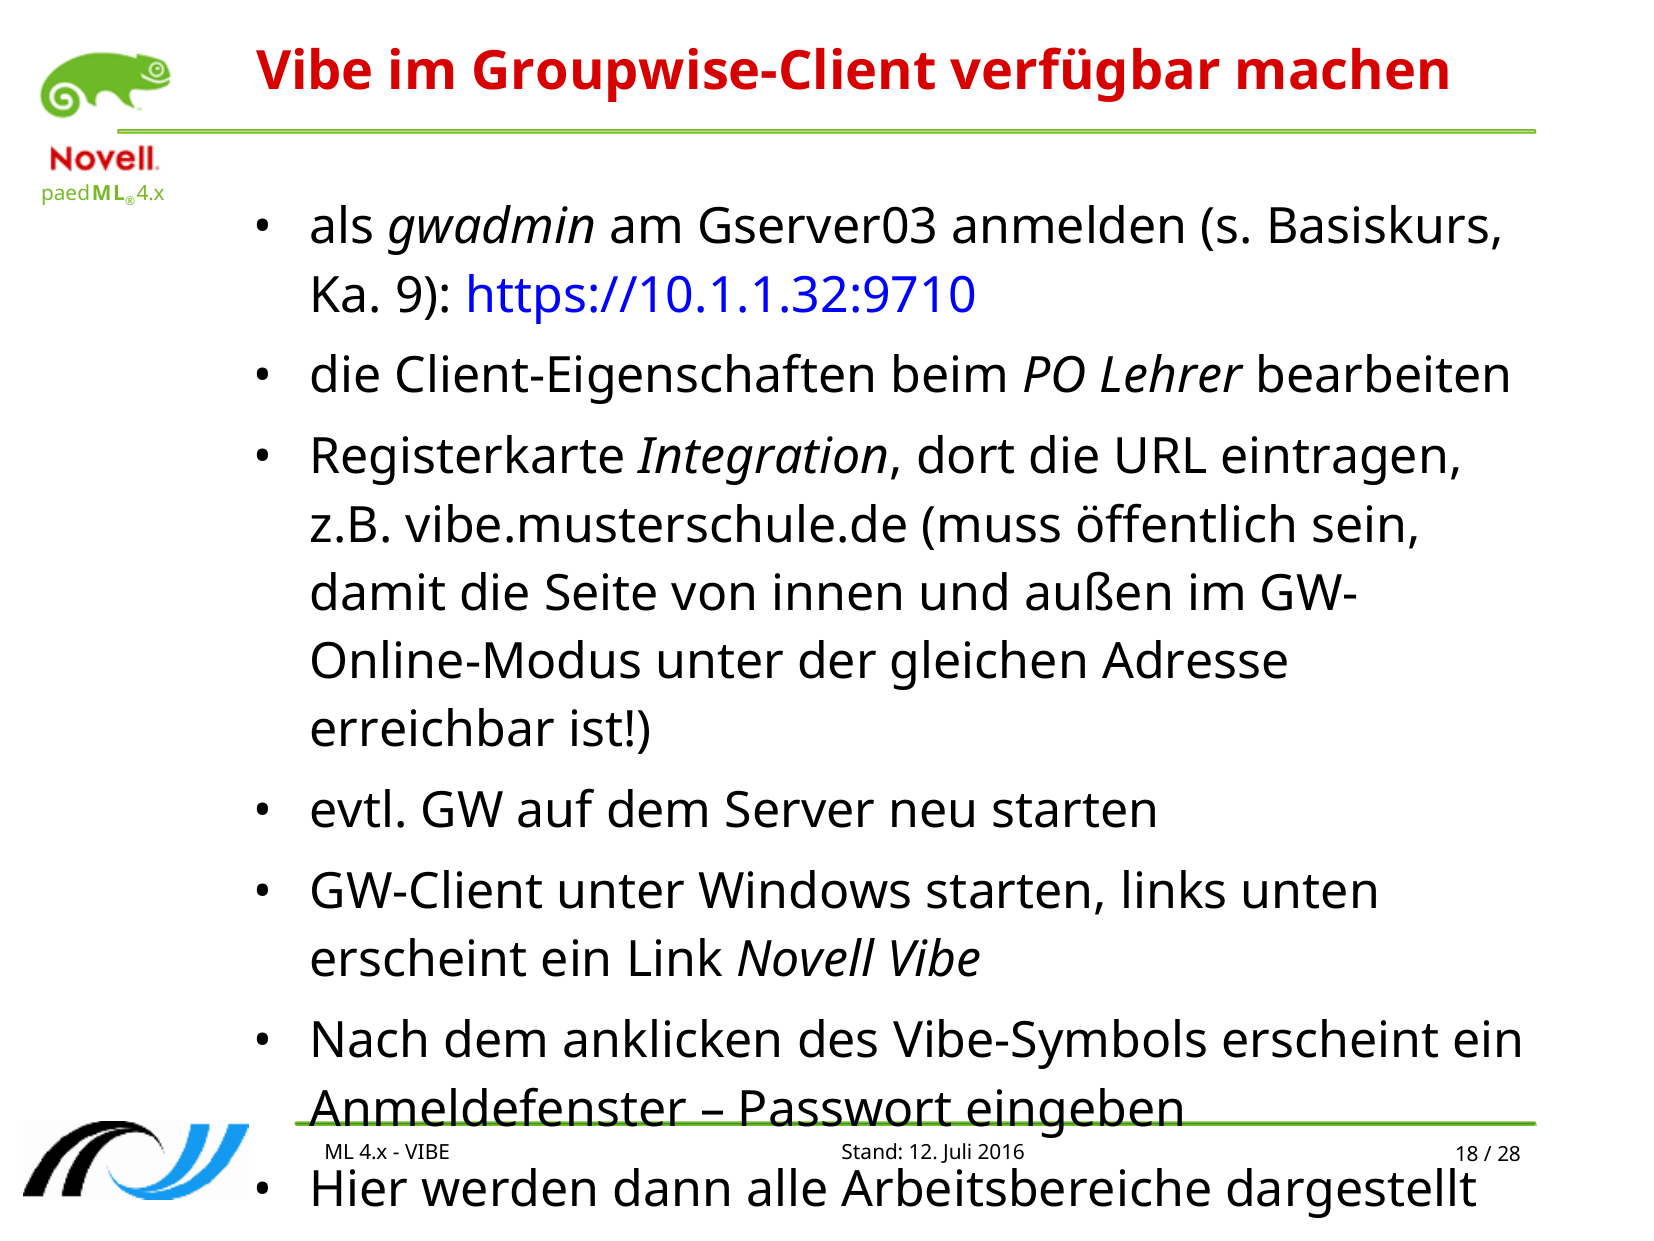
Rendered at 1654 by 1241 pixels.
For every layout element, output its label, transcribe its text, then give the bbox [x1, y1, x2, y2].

title Vibe im Groupwise-Client verfügbar machen [256, 7, 1530, 130]
picture [23, 1121, 249, 1200]
list als gwadmin am Gserver03 anmelden (s. Basiskurs, Ka. 9): https://10.1.1.32:9710 die Client-Eigenschaften beim PO Lehrer bearbeiten Registerkarte Integration, dort die URL eintragen, z.B. vibe.musterschule.de (muss öffentlich sein, damit die Seite von innen und außen im GW-Online-Modus unter der gleichen Adresse erreichbar ist!) evtl. GW auf dem Server neu starten GW-Client unter Windows starten, links unten erscheint ein Link Novell Vibe Nach dem anklicken des Vibe-Symbols erscheint ein Anmeldefenster – Passwort eingeben Hier werden dann alle Arbeitsbereiche dargestellt [253, 190, 1530, 1059]
picture [26, 35, 184, 193]
